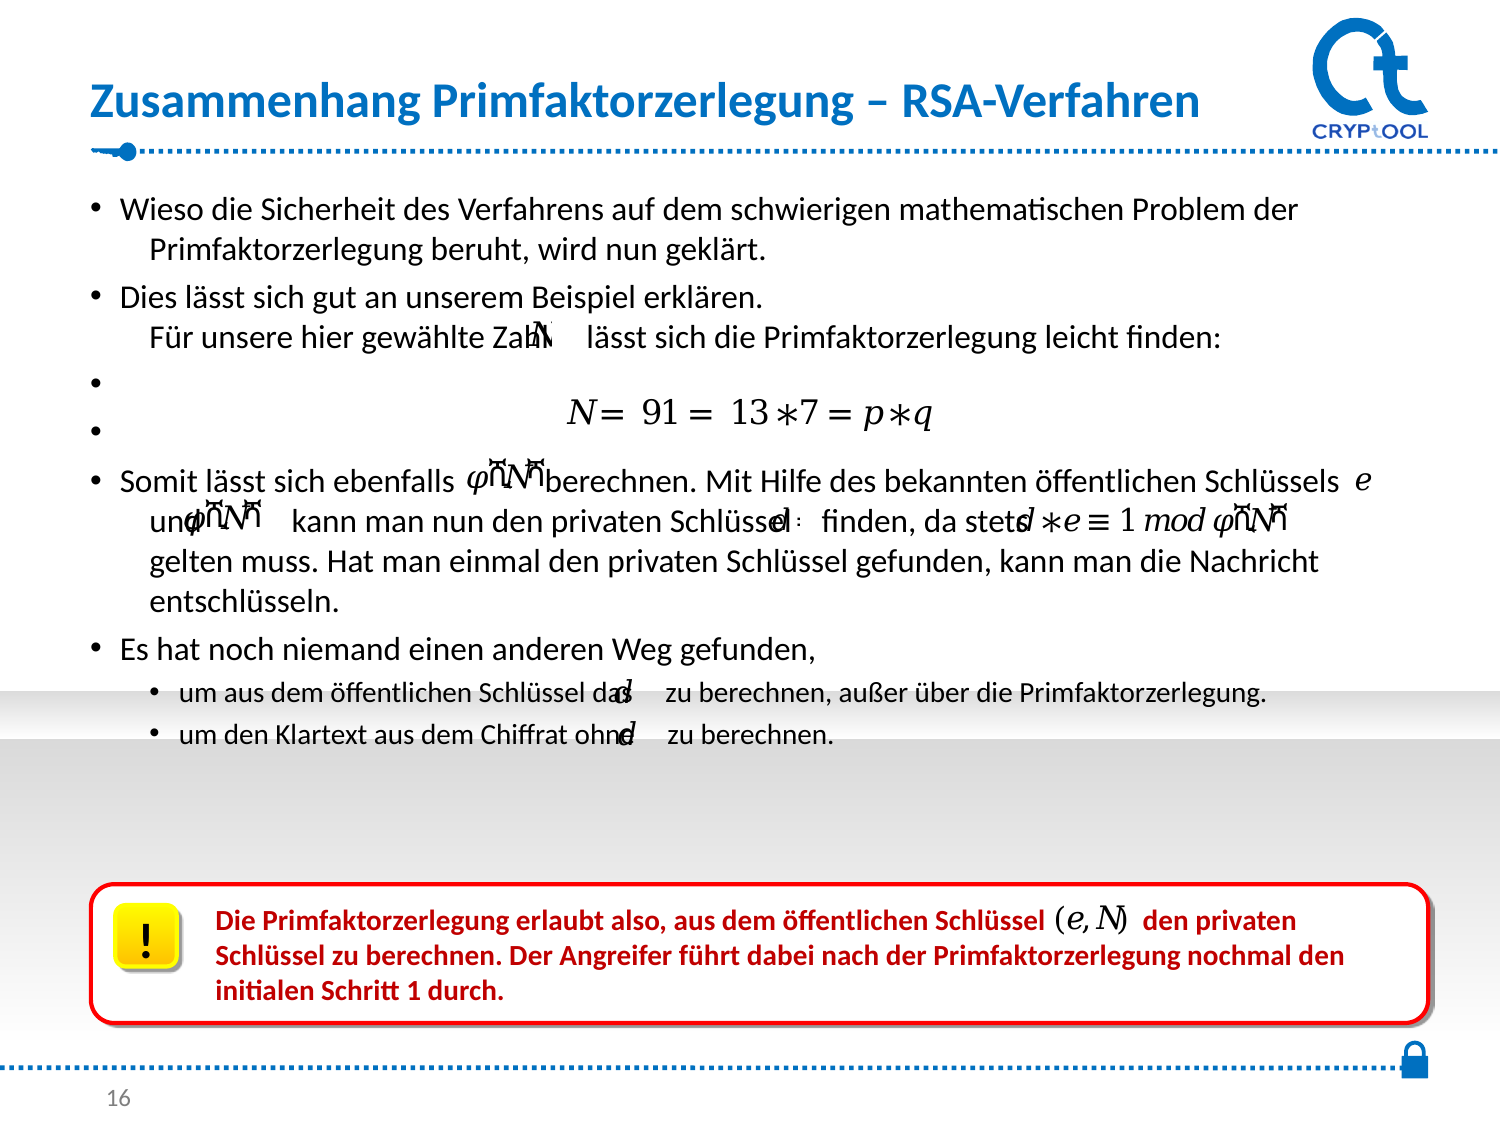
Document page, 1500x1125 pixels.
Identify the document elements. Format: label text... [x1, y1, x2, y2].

picture [770, 502, 800, 542]
picture [504, 318, 552, 357]
picture [1044, 899, 1145, 950]
picture [452, 453, 549, 501]
picture [996, 501, 1288, 540]
picture [595, 673, 638, 712]
picture [544, 385, 956, 447]
title Zusammenhang Primfaktorzerlegung – RSA-Verfahren [75, 45, 1426, 150]
picture [599, 715, 642, 754]
text_box 16 [90, 1074, 271, 1111]
text_box Die Primfaktorzerlegung erlaubt also, aus dem öffentlichen Schlüssel den privaten Schlüssel zu berechnen. Der Angreifer führt dabei nach der Primfaktorzerlegung nochmal den initialen Schritt 1 durch. [90, 884, 1429, 1024]
picture [1332, 459, 1374, 497]
picture [169, 494, 266, 542]
text_box ! [115, 905, 177, 967]
list Wieso die Sicherheit des Verfahrens auf dem schwierigen mathematischen Problem der Primfaktorzerlegung beruht, wird nun geklärt. Dies lässt sich gut an unserem Beispiel erklären. Für unsere hier gewählte Zahl lässt sich die Primfaktorzerlegung leicht finden: Somit lässt sich ebenfalls berechnen. Mit Hilfe des bekannten öffentlichen Schlüssels und kann man nun den privaten Schlüssel finden, da stets gelten muss. Hat man einmal den privaten Schlüssel gefunden, kann man die Nachricht entschlüsseln. Es hat noch niemand einen anderen Weg gefunden, um aus dem öffentlichen Schlüssel das zu berechnen, außer über die Primfaktorzerlegung. um den Klartext aus dem Chiffrat ohne zu berechnen. [75, 179, 1426, 989]
